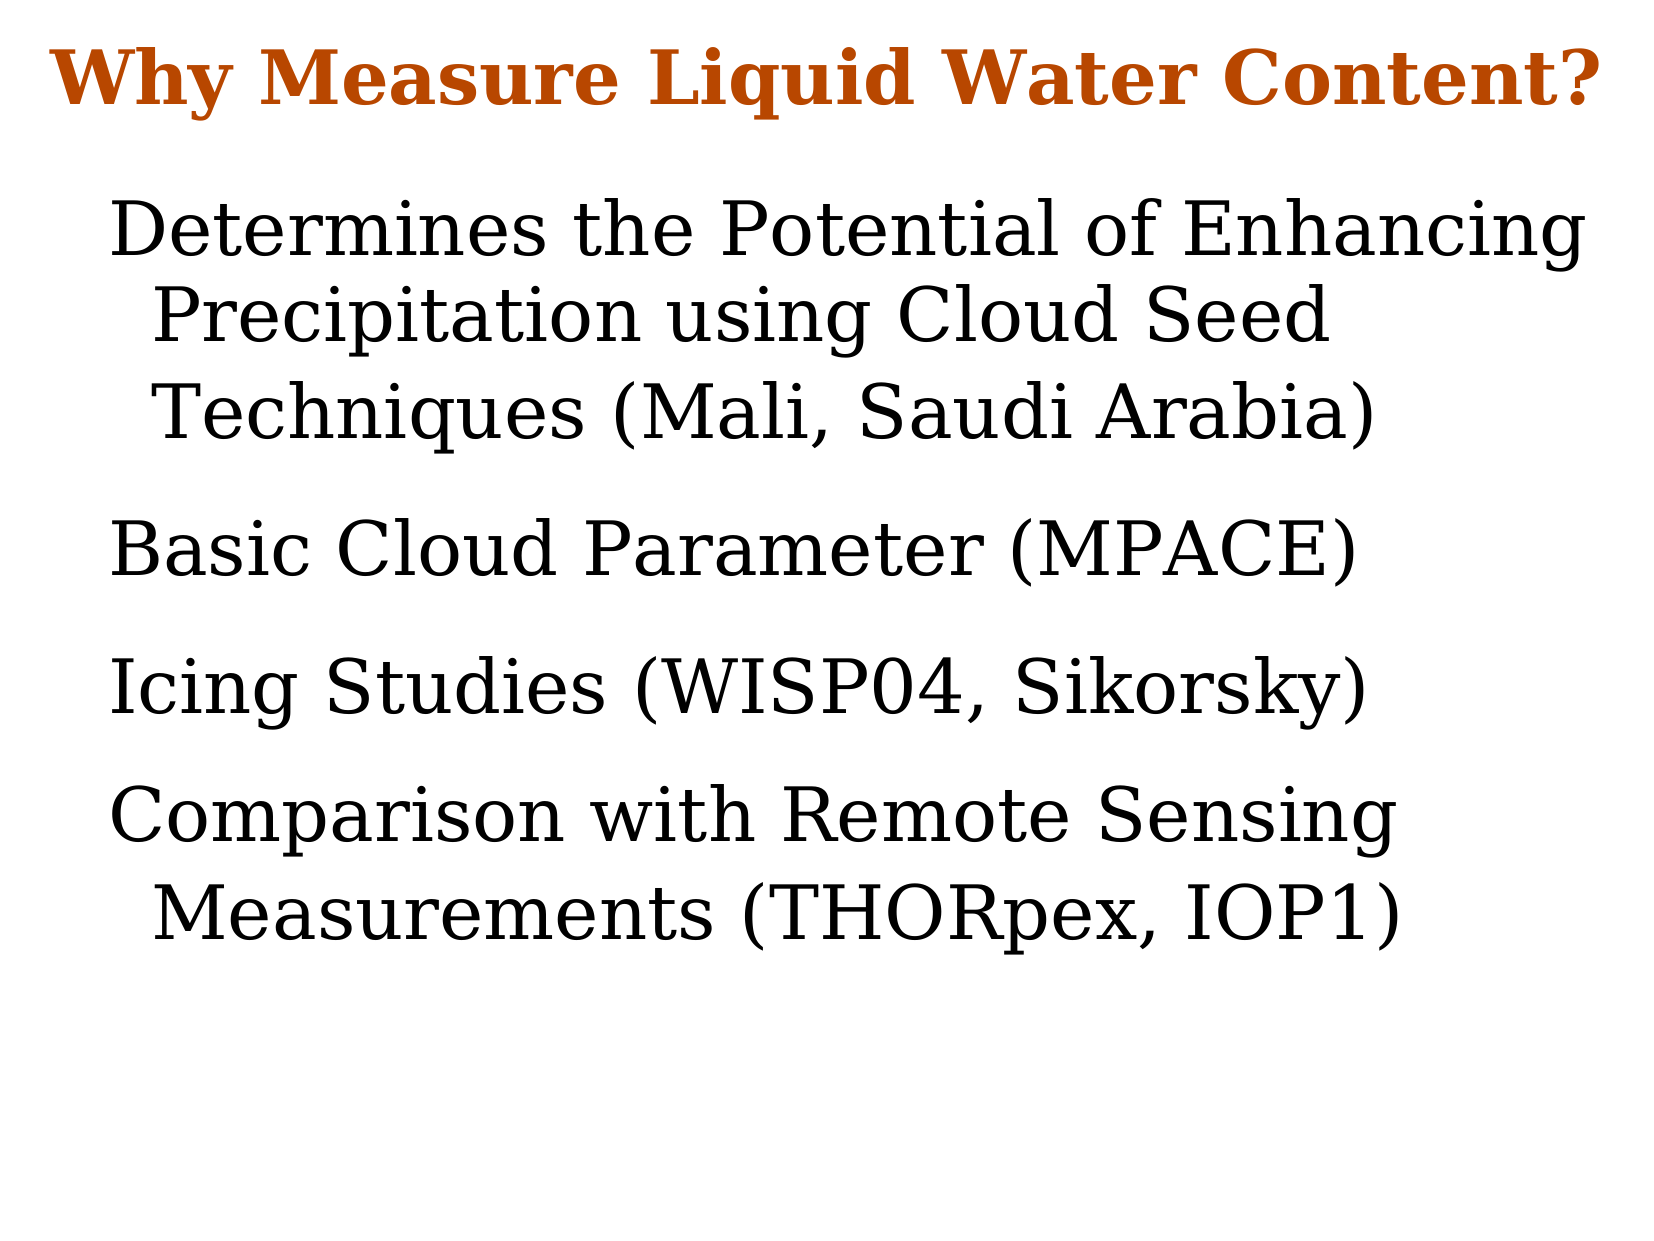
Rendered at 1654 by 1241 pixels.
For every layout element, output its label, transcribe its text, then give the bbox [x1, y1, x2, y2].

text_box Determines the Potential of Enhancing Precipitation using Cloud Seed Techniques (Mali, Saudi Arabia)‏ Basic Cloud Parameter (MPACE)‏ Icing Studies (WISP04, Sikorsky)‏ Comparison with Remote Sensing Measurements (THORpex, IOP1)‏ [37, 187, 1613, 962]
text_box Why Measure Liquid Water Content? [0, 35, 1654, 123]
